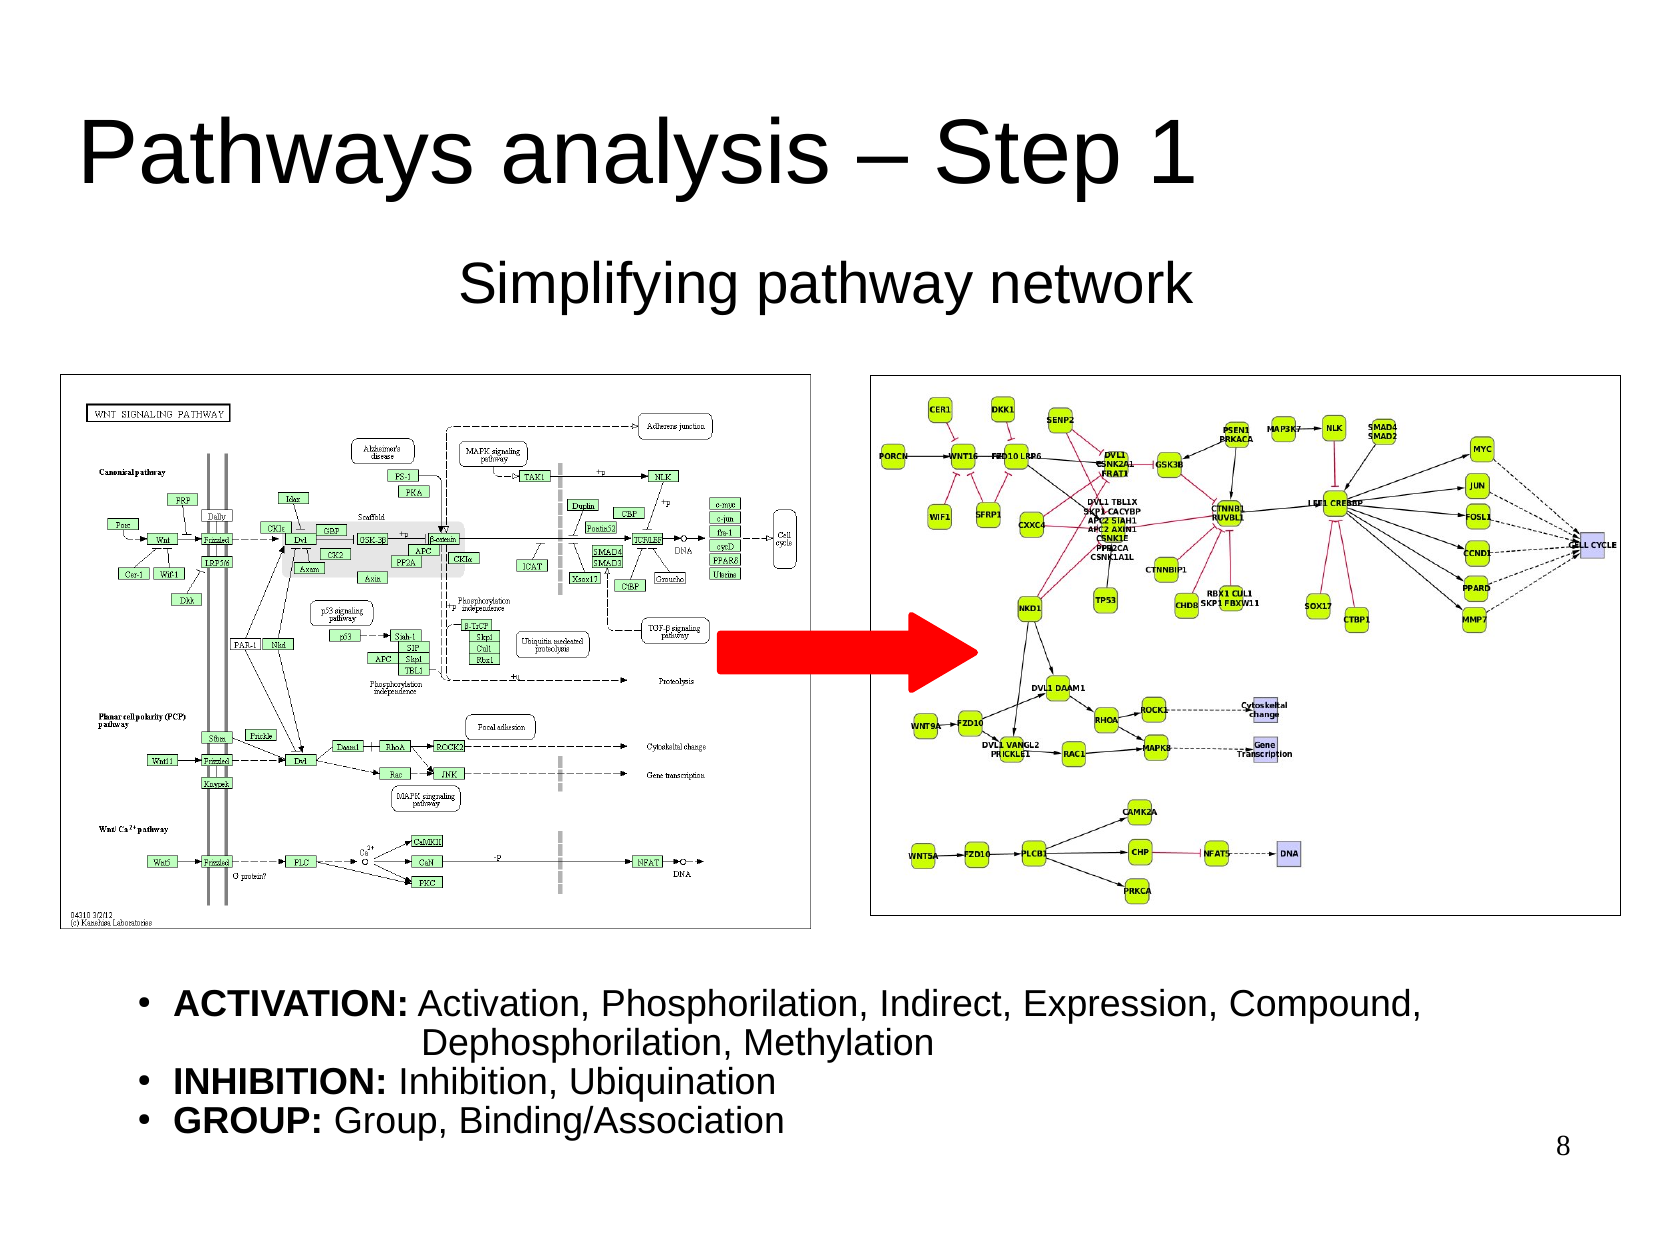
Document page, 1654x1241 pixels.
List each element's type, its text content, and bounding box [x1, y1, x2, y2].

text_box [720, 615, 976, 691]
picture [871, 376, 1620, 915]
text_box Simplifying pathway network [0, 240, 1654, 326]
text_box Pathways analysis – Step 1 [60, 90, 1576, 214]
text_box ACTIVATION: Activation, Phosphorilation, Indirect, Expression, Compound, Dephosphorilation, Methylation INHIBITION: Inhibition, Ubiquination GROUP: Group, Binding/Association [120, 975, 1654, 1155]
picture [60, 374, 811, 929]
